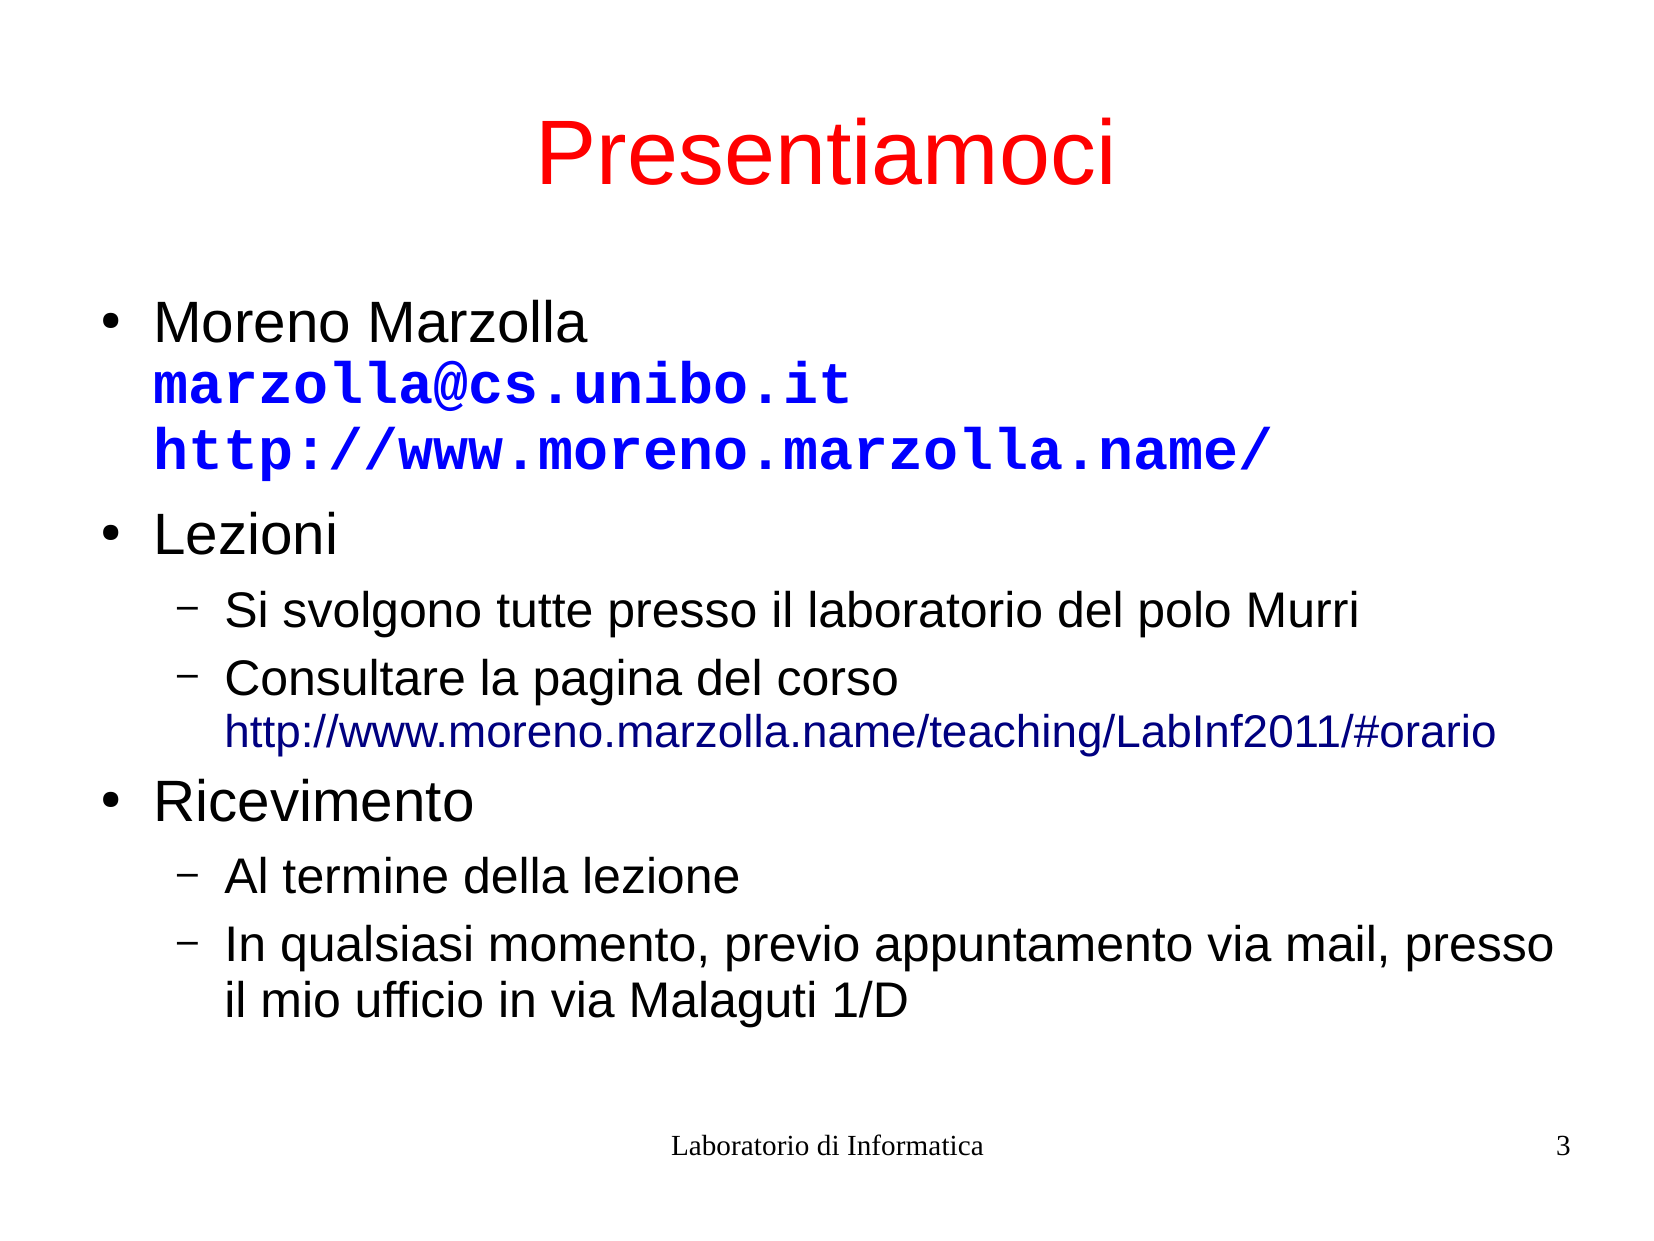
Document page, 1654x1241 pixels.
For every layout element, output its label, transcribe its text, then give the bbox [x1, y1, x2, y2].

title Presentiamoci [82, 49, 1571, 257]
list Moreno Marzolla marzolla@cs.unibo.it http://www.moreno.marzolla.name/ Lezioni Si svolgono tutte presso il laboratorio del polo Murri Consultare la pagina del corsohttp://www.moreno.marzolla.name/teaching/LabInf2011/#orario Ricevimento Al termine della lezione In qualsiasi momento, previo appuntamento via mail, presso il mio ufficio in via Malaguti 1/D [82, 290, 1571, 1109]
